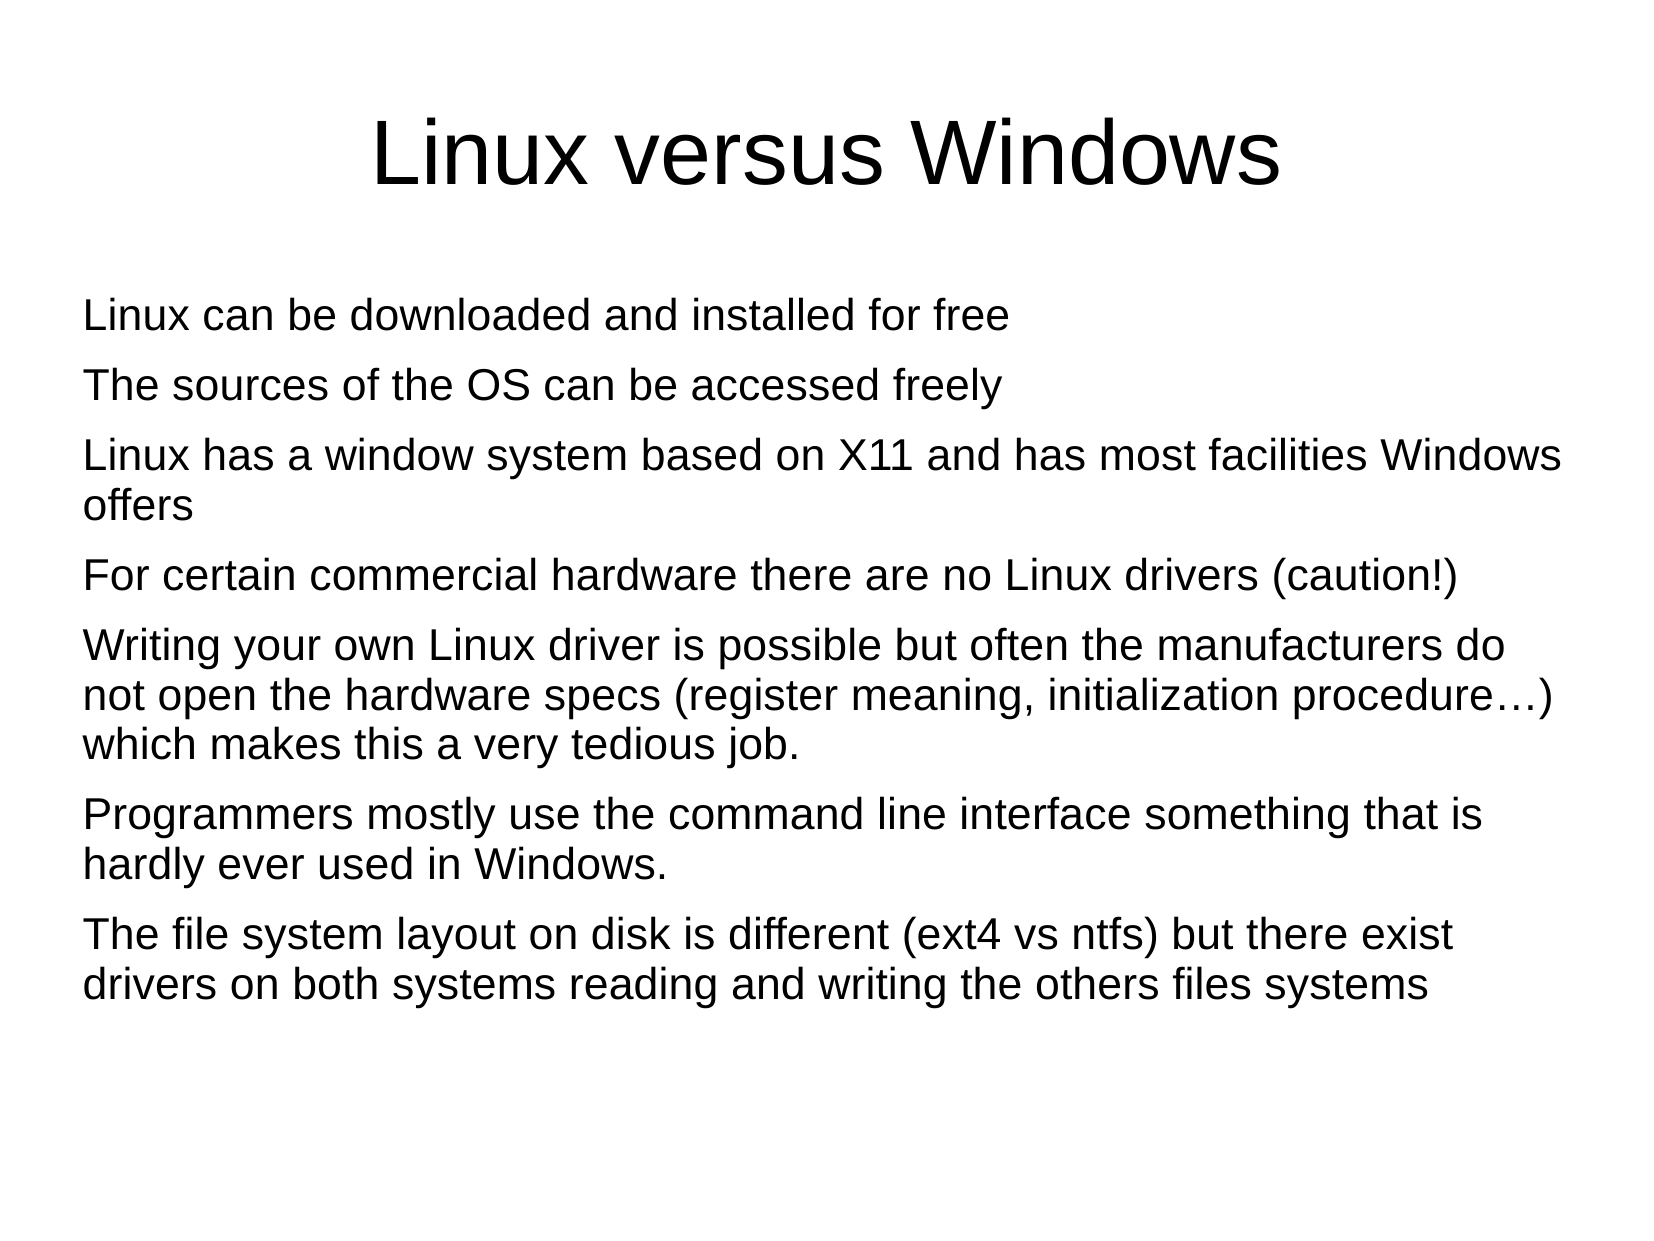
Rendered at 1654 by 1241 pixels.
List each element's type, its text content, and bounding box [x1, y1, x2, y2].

title Linux versus Windows [82, 49, 1571, 257]
list Linux can be downloaded and installed for free The sources of the OS can be accessed freely Linux has a window system based on X11 and has most facilities Windows offers For certain commercial hardware there are no Linux drivers (caution!) Writing your own Linux driver is possible but often the manufacturers do not open the hardware specs (register meaning, initialization procedure…) which makes this a very tedious job. Programmers mostly use the command line interface something that is hardly ever used in Windows. The file system layout on disk is different (ext4 vs ntfs) but there exist drivers on both systems reading and writing the others files systems [82, 290, 1571, 1010]
